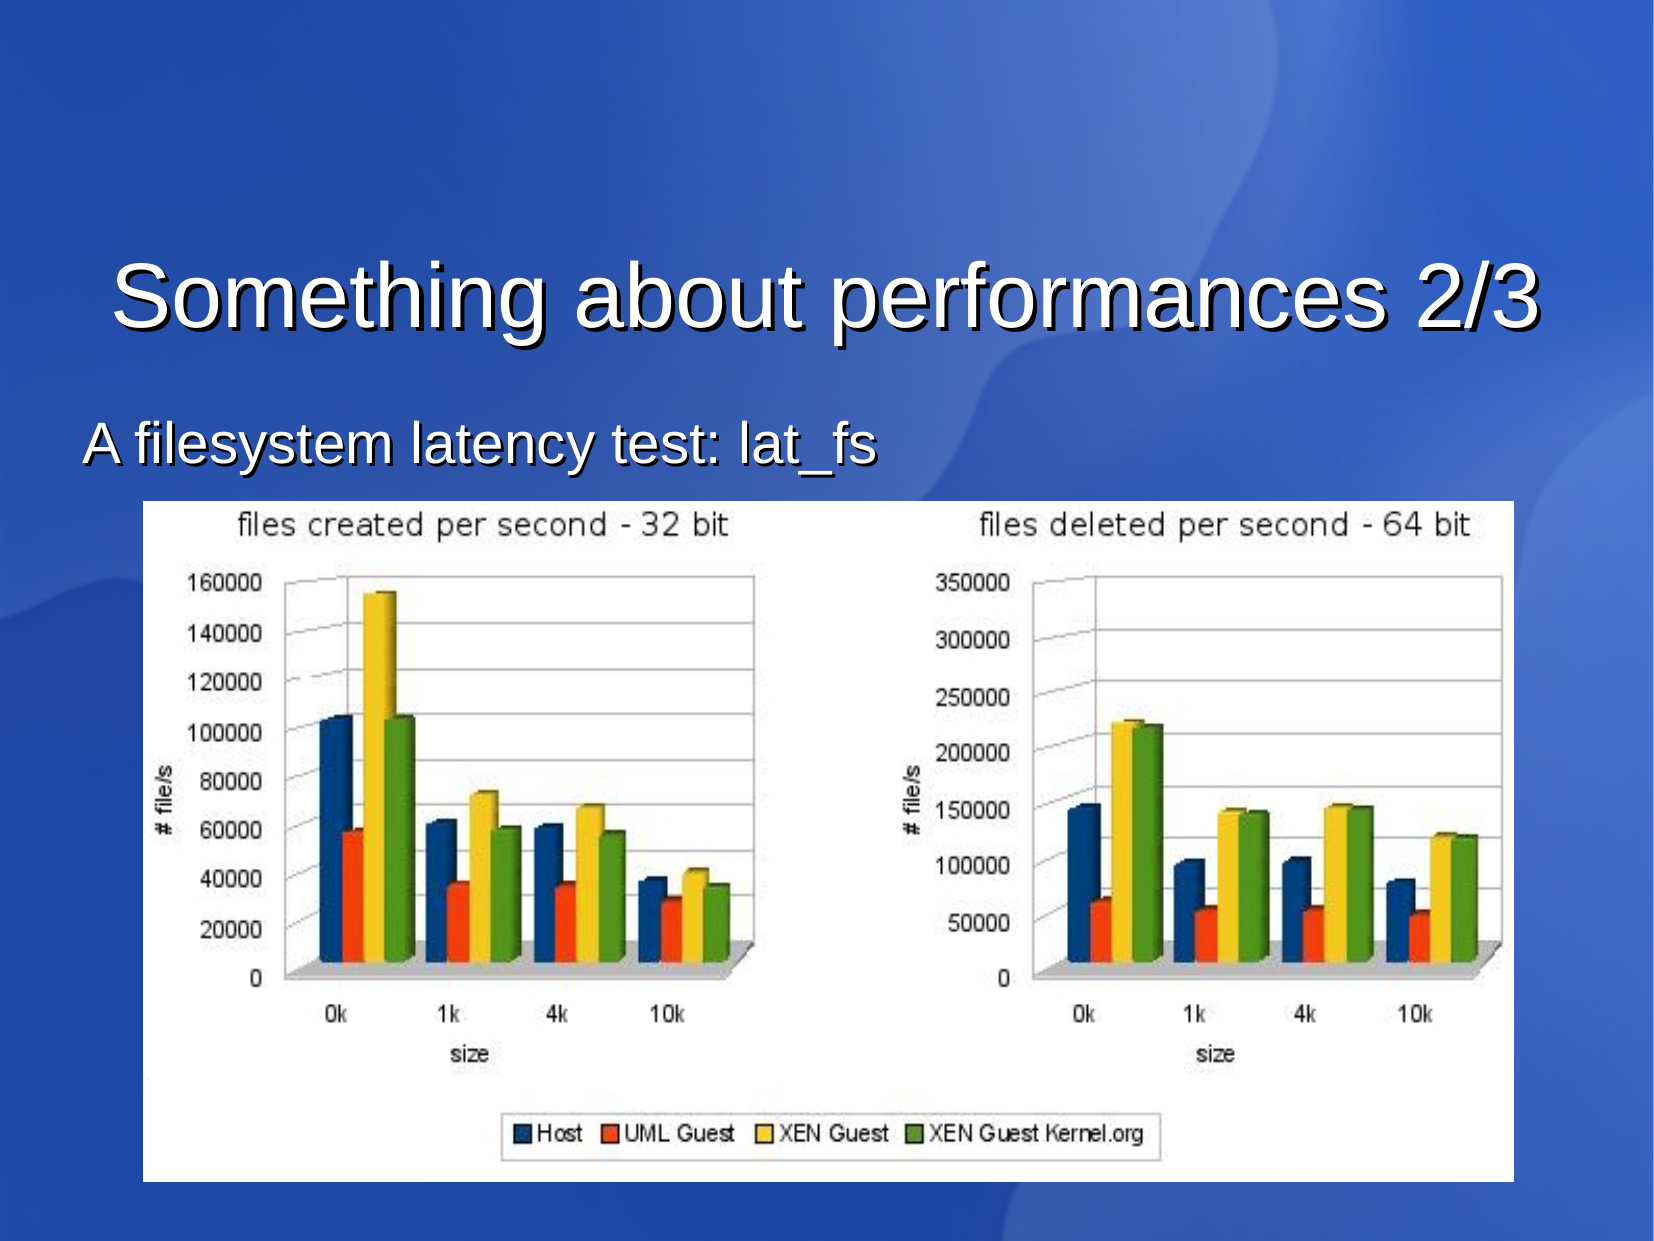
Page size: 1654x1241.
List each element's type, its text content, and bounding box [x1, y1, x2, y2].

subtitle A filesystem latency test: lat_fs [82, 410, 1571, 1075]
title Something about performances 2/3 [82, 206, 1571, 384]
picture [0, 0, 1654, 1241]
